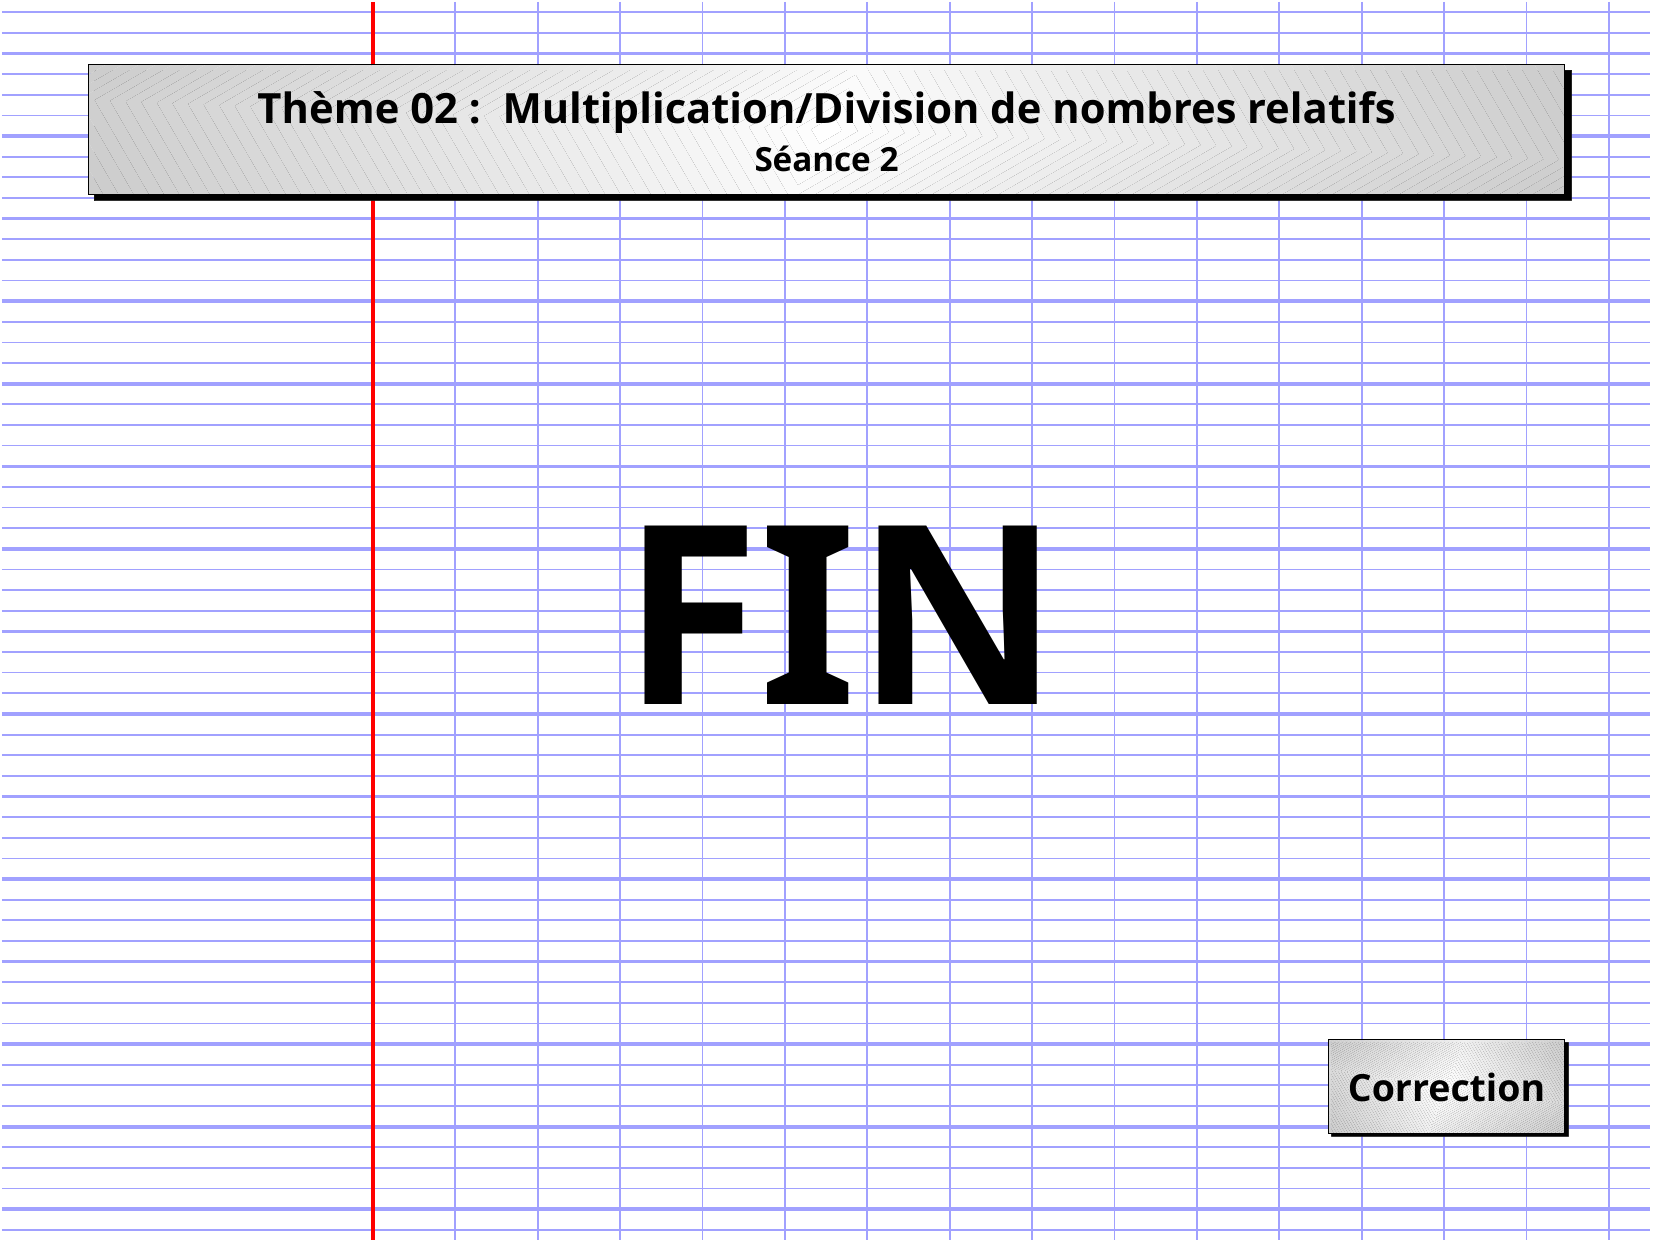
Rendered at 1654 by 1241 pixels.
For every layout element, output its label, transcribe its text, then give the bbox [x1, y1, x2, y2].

text_box FIN [413, 429, 1270, 798]
picture [0, 0, 1654, 1241]
text_box Thème 02 : Multiplication/Division de nombres relatifs Séance 2 [88, 64, 1565, 195]
text_box Correction [1328, 1039, 1565, 1134]
